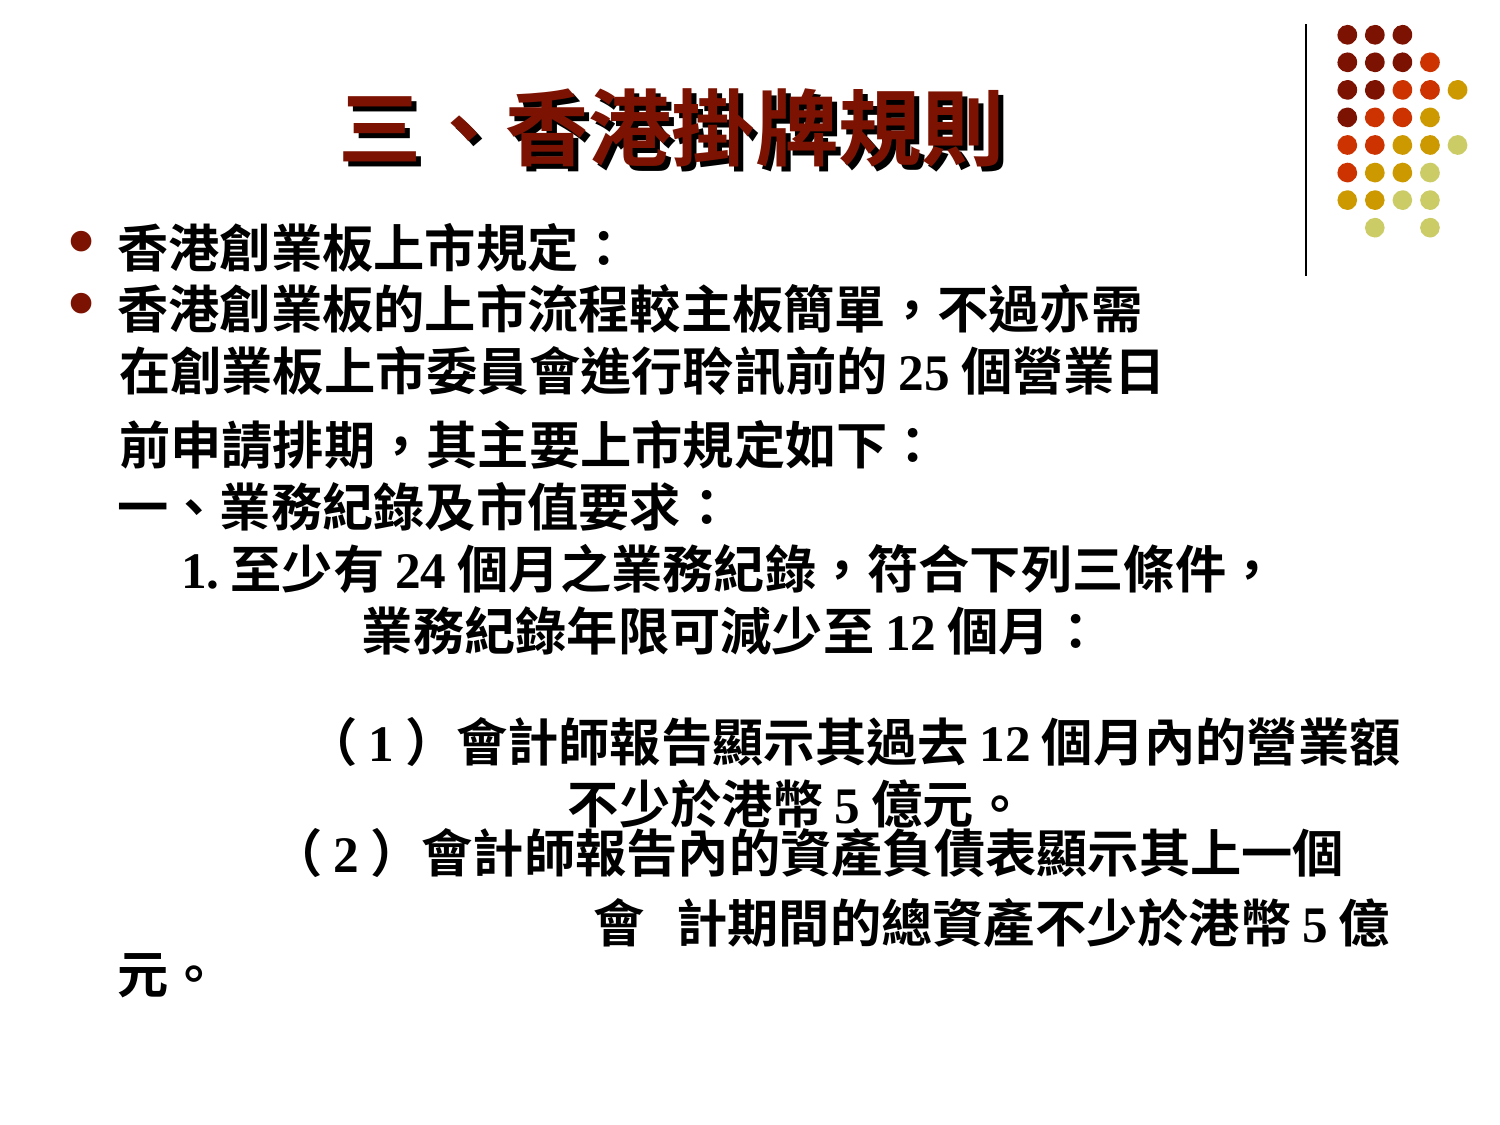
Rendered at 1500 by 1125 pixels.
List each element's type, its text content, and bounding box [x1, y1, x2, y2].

title 三、香港掛牌規則 [53, 42, 1291, 185]
list 香港創業板上市規定： 香港創業板的上市流程較主板簡單，不過亦需 在創業板上市委員會進行聆訊前的25個營業日 前申請排期，其主要上市規定如下： 一、業務紀錄及市值要求： 1.至少有24個月之業務紀錄，符合下列三條件， 業務紀錄年限可減少至12個月： （1）會計師報告顯示其過去12個月內的營業額 不少於港幣5億元。 （2）會計師報告內的資產負債表顯示其上一個 會 計期間的總資產不少於港幣5億元。 [53, 220, 1436, 1059]
